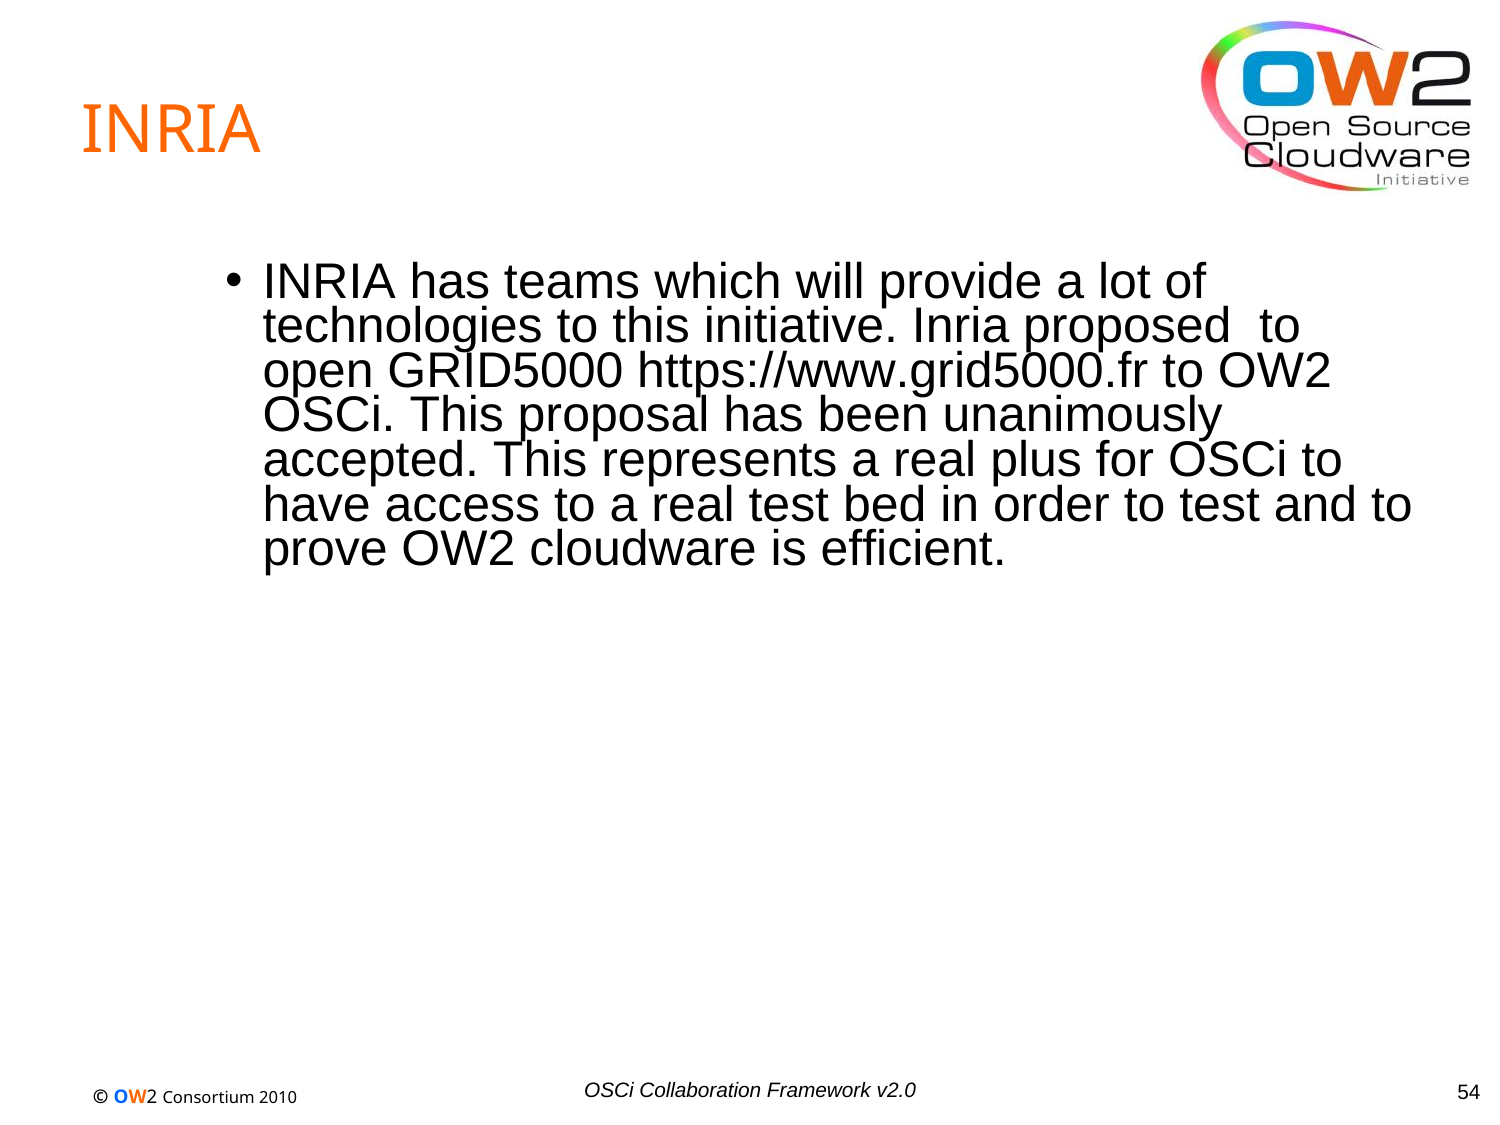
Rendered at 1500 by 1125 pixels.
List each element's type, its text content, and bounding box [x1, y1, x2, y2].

picture [1199, 19, 1472, 195]
list INRIA has teams which will provide a lot of technologies to this initiative. Inria proposed to open GRID5000 https://www.grid5000.fr to OW2 OSCi. This proposal has been unanimously accepted. This represents a real plus for OSCi to have access to a real test bed in order to test and to prove OW2 cloudware is efficient. [74, 262, 1425, 990]
title INRIA [81, 43, 1182, 213]
